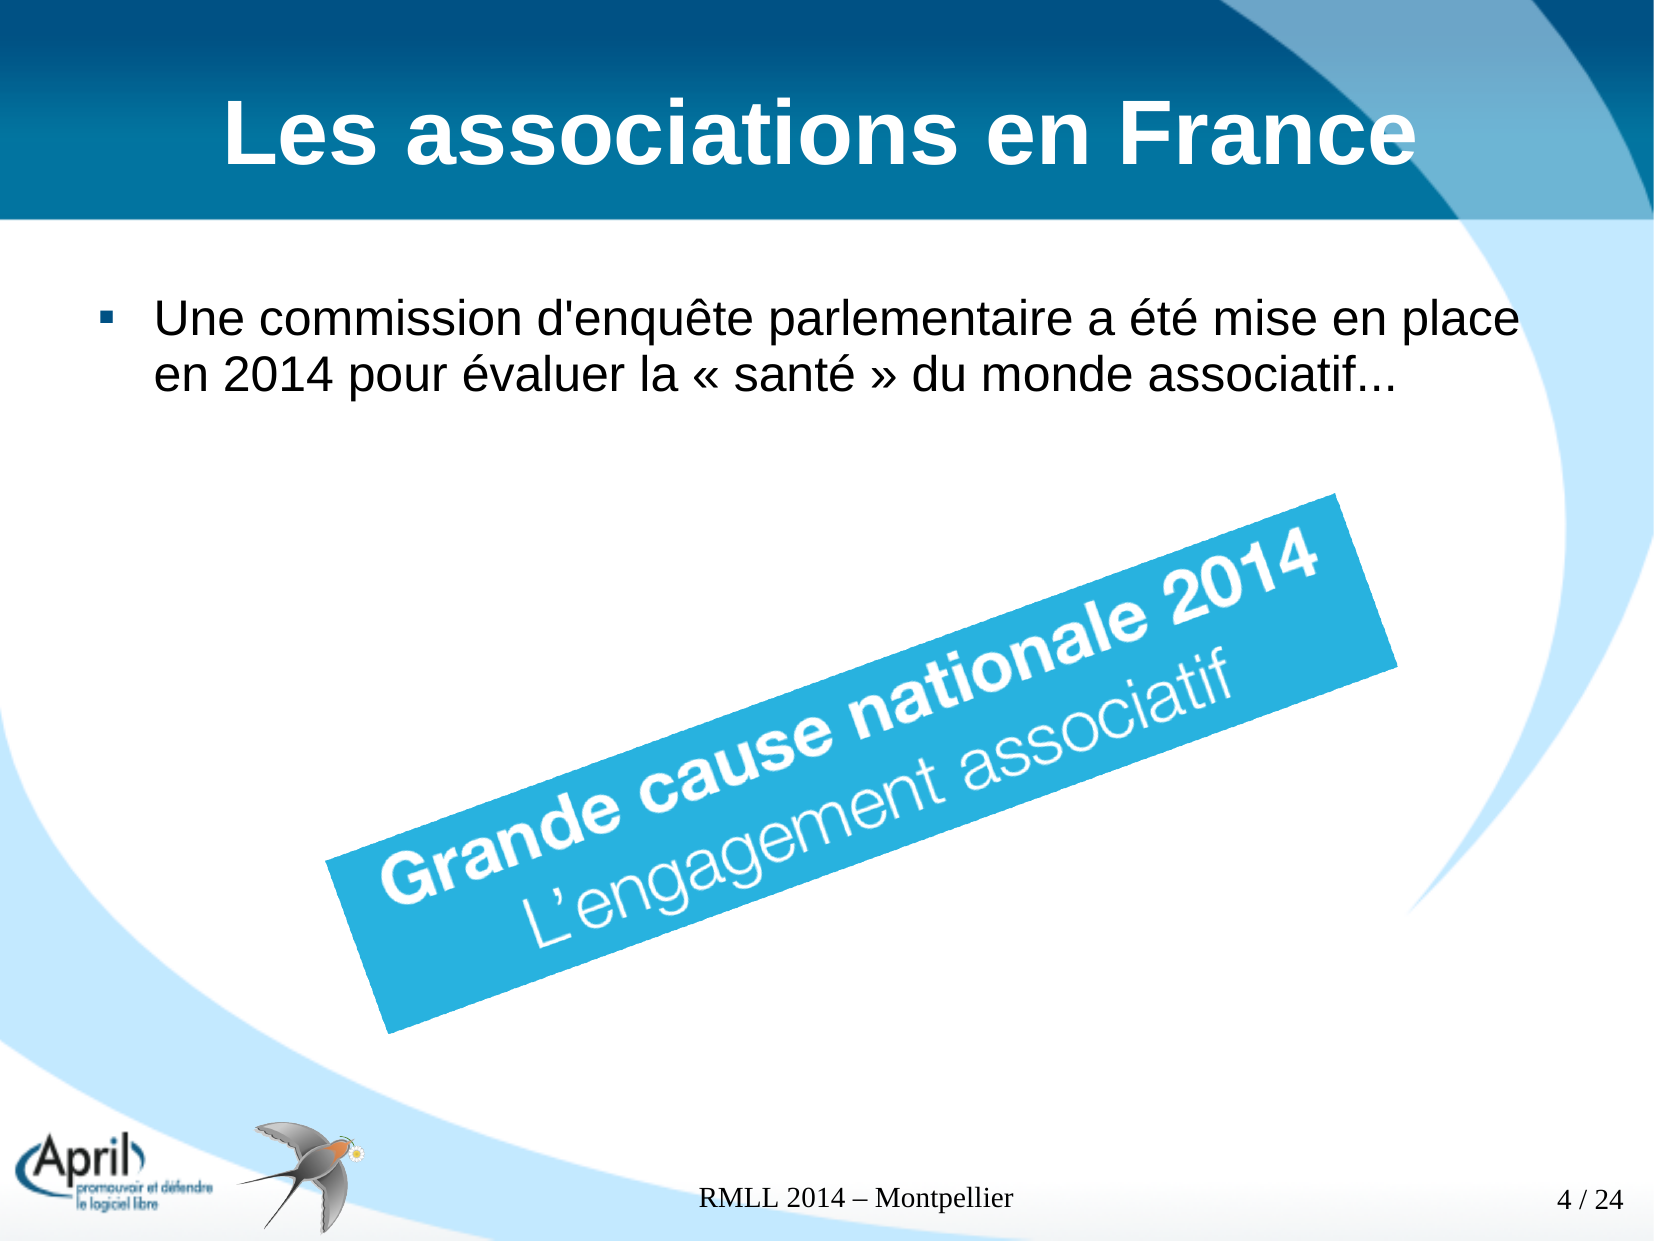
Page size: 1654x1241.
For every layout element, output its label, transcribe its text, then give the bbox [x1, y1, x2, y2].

picture [0, 0, 1654, 1241]
list Une commission d'enquête parlementaire a été mise en place en 2014 pour évaluer la « santé » du monde associatif... [82, 290, 1571, 1109]
title Les associations en France [76, 29, 1565, 237]
